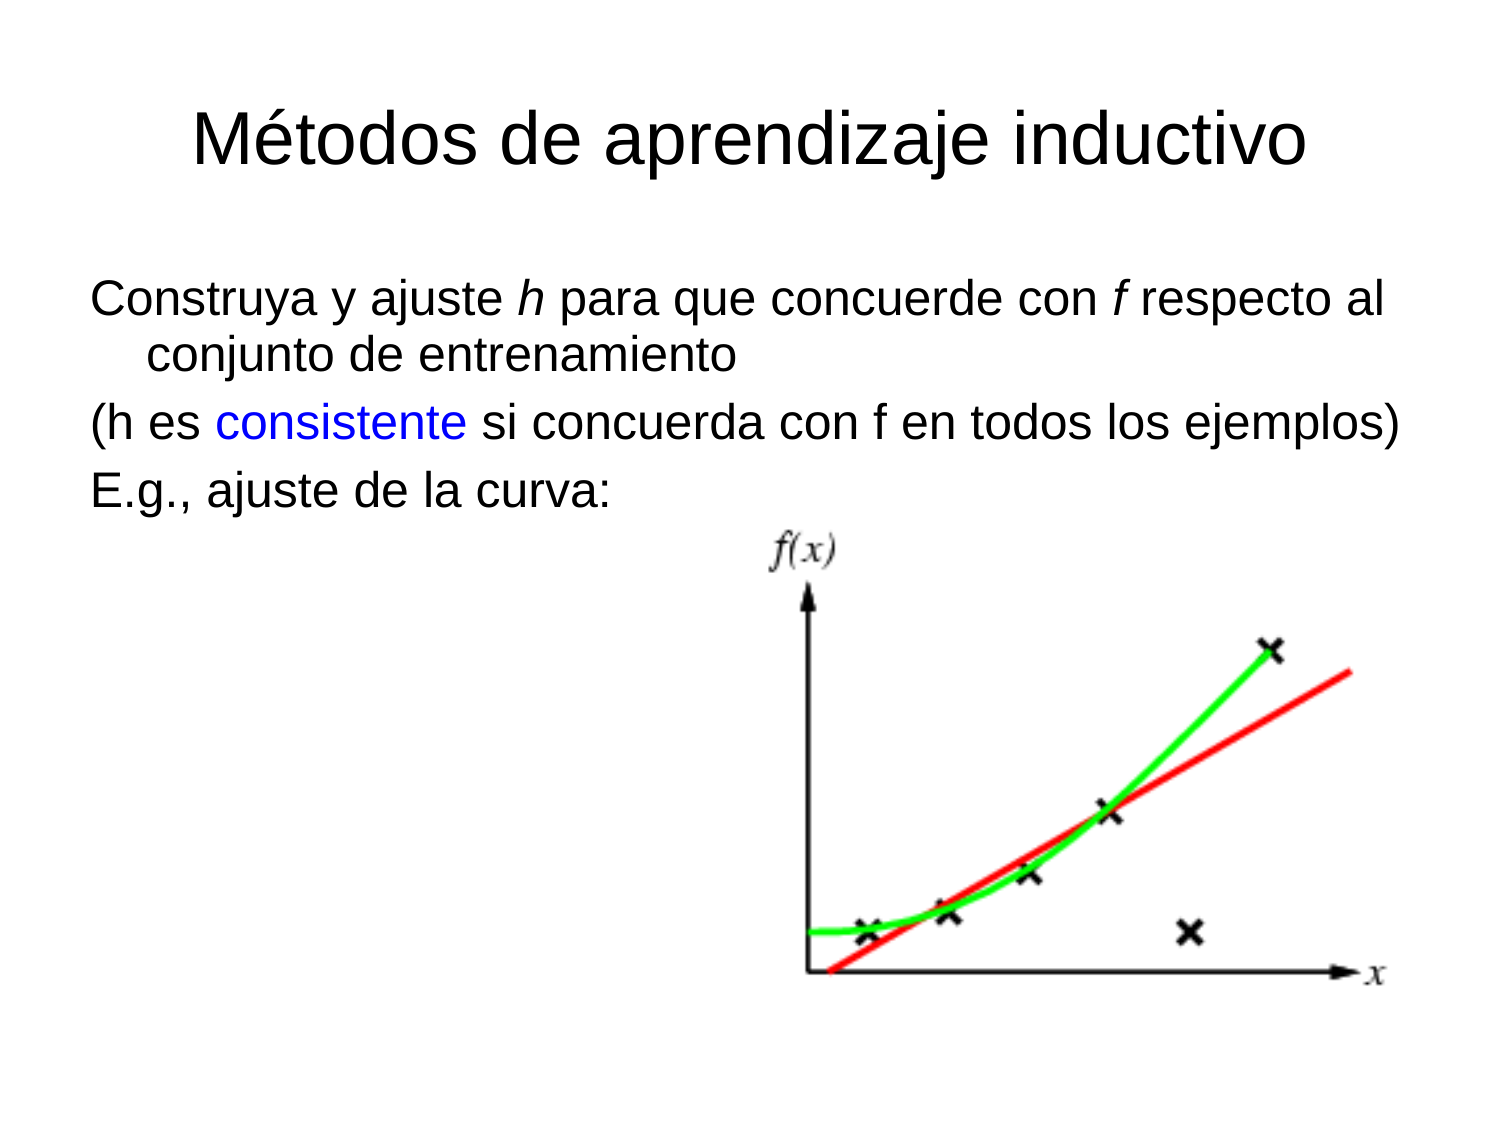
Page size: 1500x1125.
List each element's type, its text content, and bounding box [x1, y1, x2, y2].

title Métodos de aprendizaje inductivo [75, 45, 1426, 233]
list Construya y ajuste h para que concuerde con f respecto al conjunto de entrenamiento (h es consistente si concuerda con f en todos los ejemplos) E.g., ajuste de la curva: [75, 262, 1426, 1006]
picture [767, 523, 1393, 1004]
